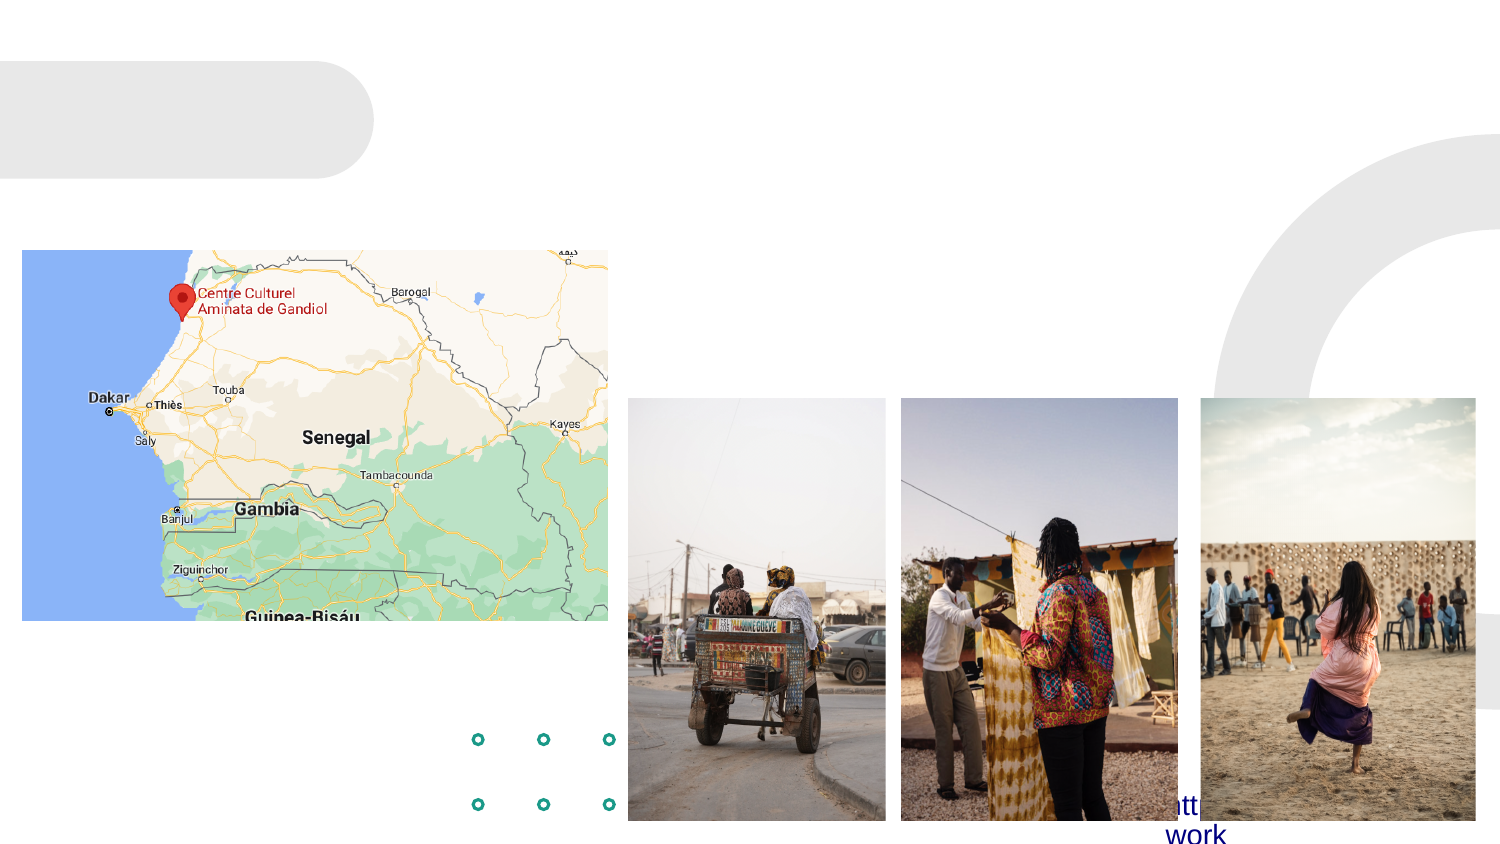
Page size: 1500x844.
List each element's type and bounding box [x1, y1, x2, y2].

picture [22, 250, 608, 621]
picture [628, 398, 886, 821]
picture [901, 398, 1178, 821]
picture [1200, 398, 1476, 821]
